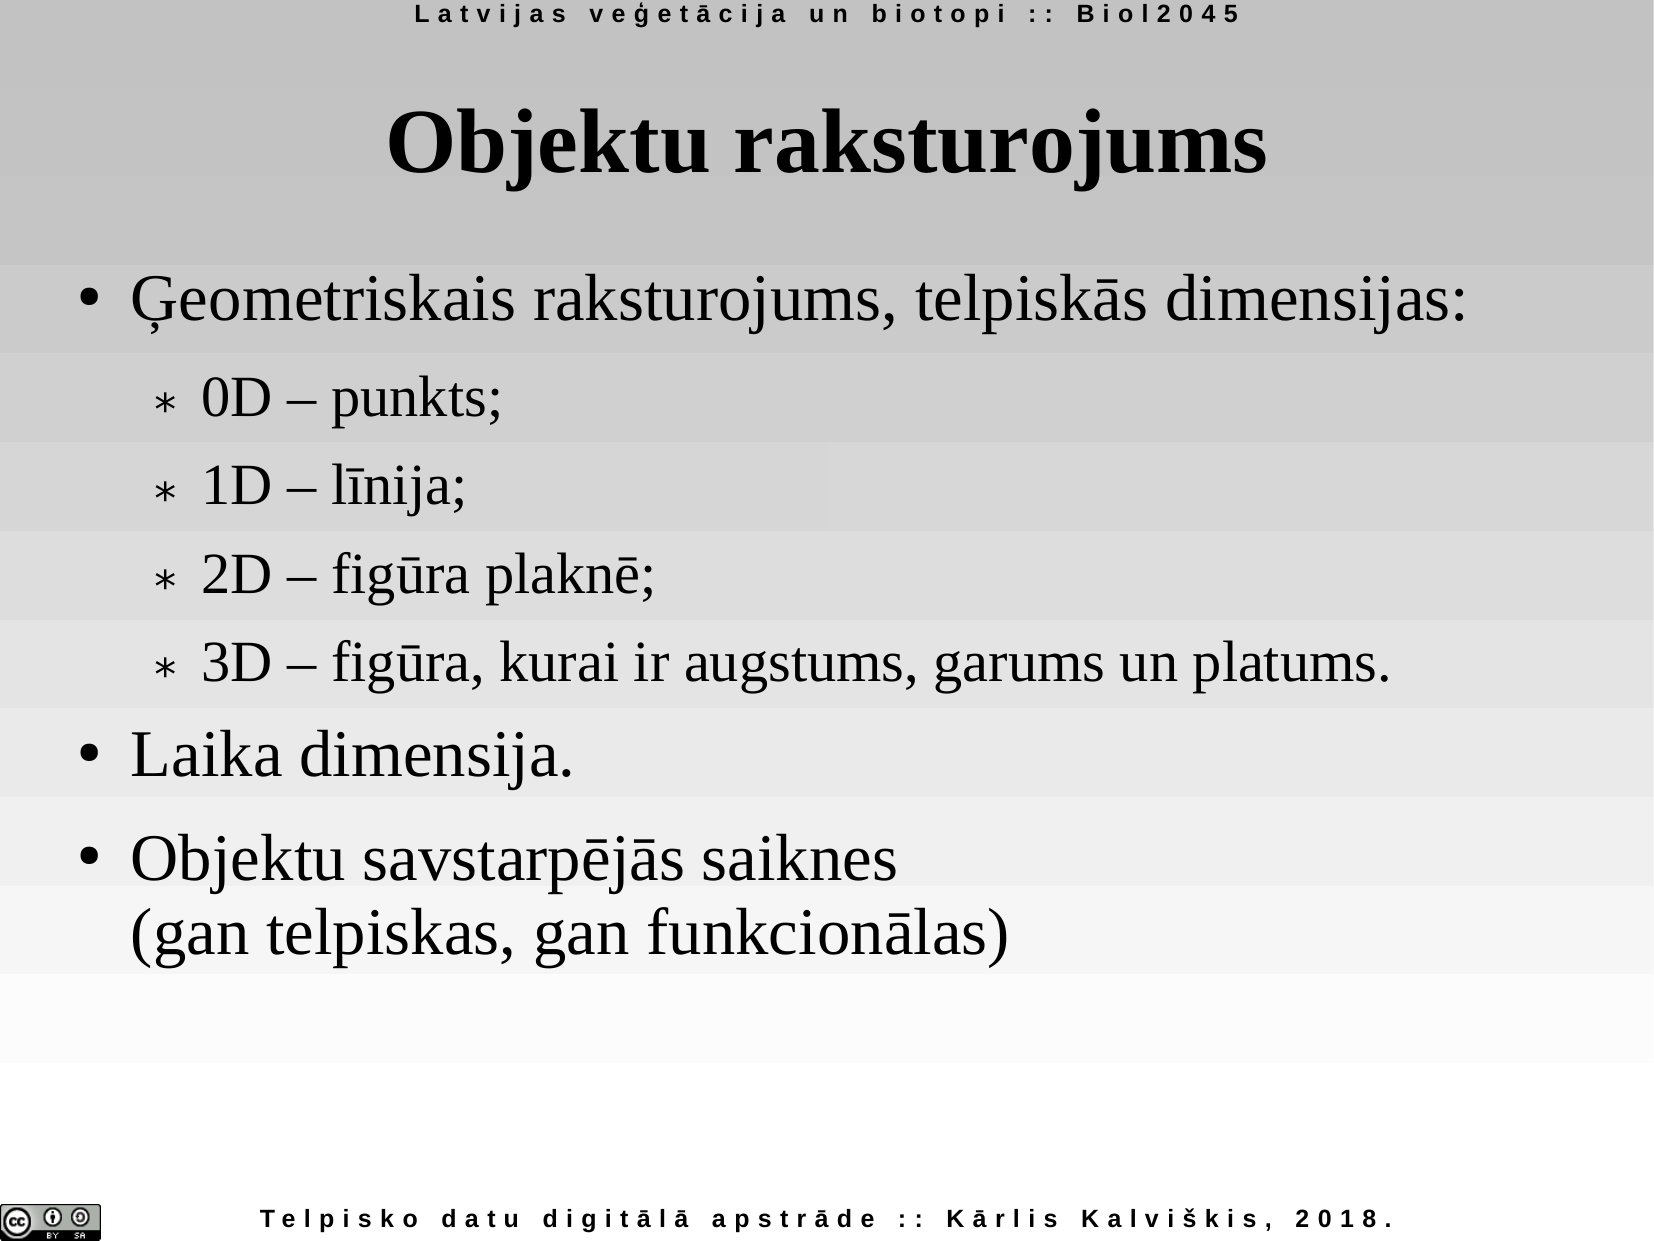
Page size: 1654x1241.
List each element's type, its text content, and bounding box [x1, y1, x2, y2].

title Objektu raksturojums [59, 37, 1596, 246]
list Ģeometriskais raksturojums, telpiskās dimensijas: 0D – punkts; 1D – līnija; 2D – figūra plaknē; 3D – figūra, kurai ir augstums, garums un platums. Laika dimensija. Objektu savstarpējās saiknes (gan telpiskas, gan funkcionālas) [59, 261, 1596, 1175]
picture [0, 0, 1654, 1241]
